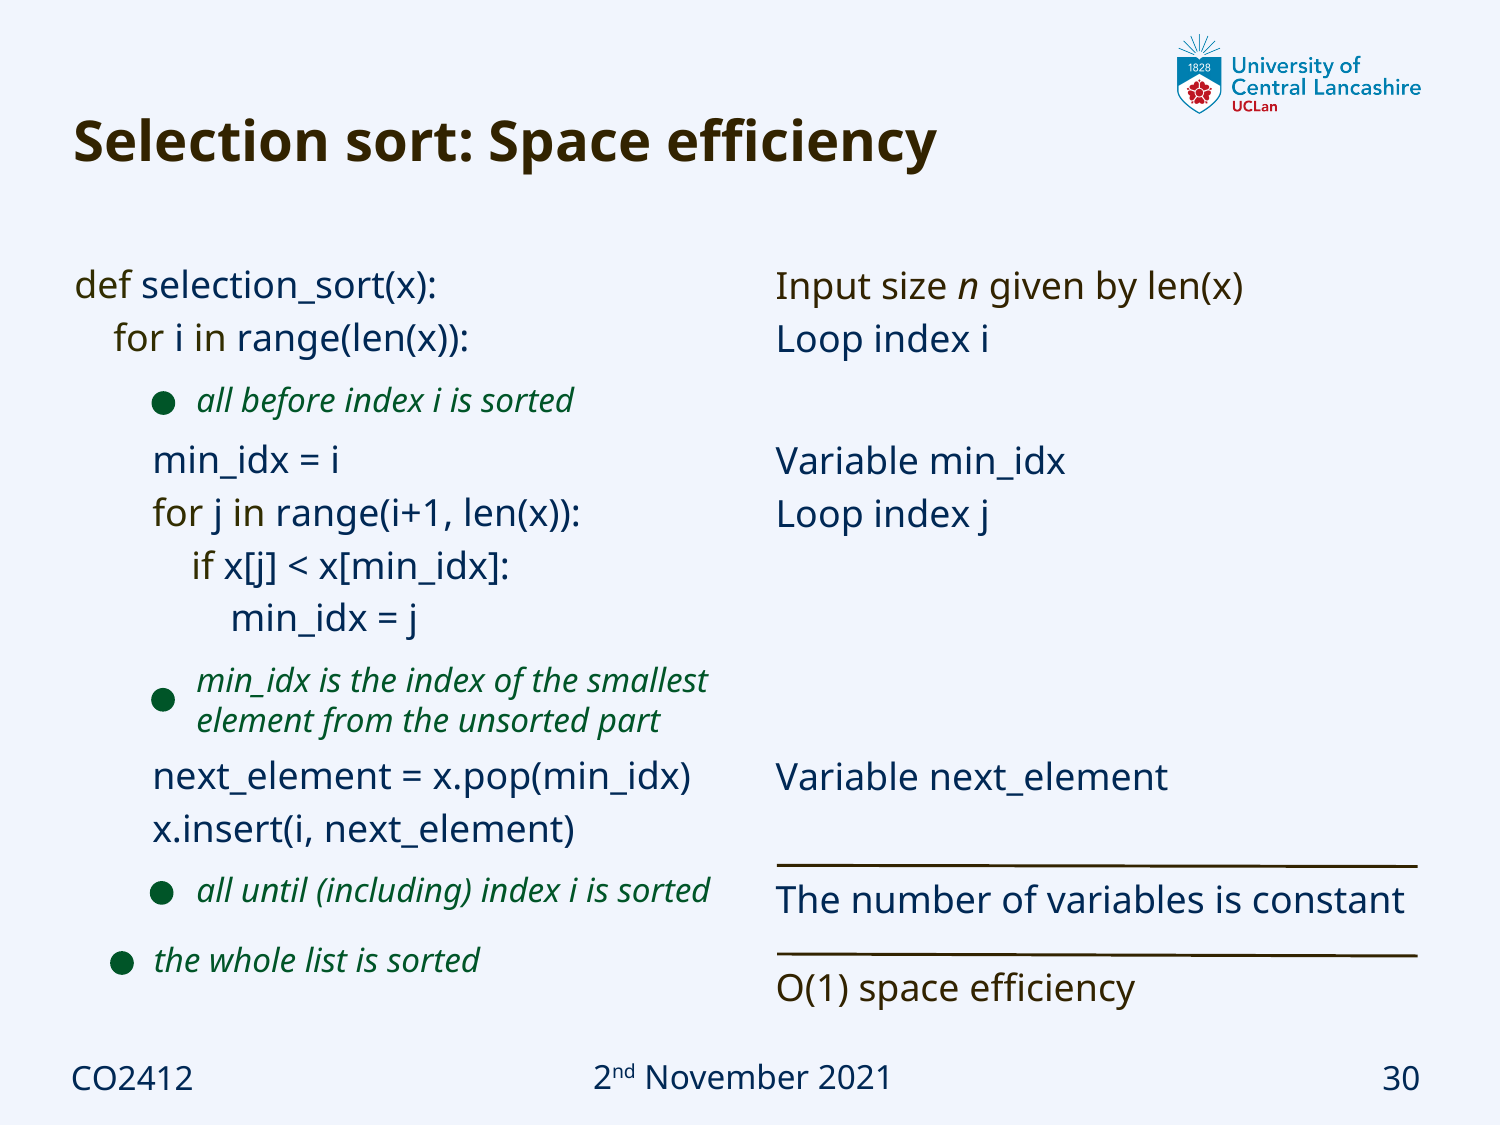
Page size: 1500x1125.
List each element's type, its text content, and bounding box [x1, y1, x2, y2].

title Selection sort: Space efficiency [58, 93, 1475, 186]
picture [1177, 34, 1421, 93]
text_box all before index i is sorted [181, 372, 637, 433]
text_box [151, 391, 176, 415]
text_box all until (including) index i is sorted [181, 862, 755, 918]
text_box def selection_sort(x): for i in range(len(x)): min_idx = i for j in range(i+1, len(x)): if x[j] < x[min_idx]: min_idx = j next_element = x.pop(min_idx) x.insert(i, next_element) [59, 246, 725, 858]
text_box [149, 881, 174, 905]
text_box [110, 951, 134, 975]
text_box the whole list is sorted [139, 931, 712, 987]
text_box [151, 687, 175, 712]
text_box min_idx is the index of the smallest element from the unsorted part [181, 651, 752, 747]
text_box Input size n given by len(x) Loop index i Variable min_idx Loop index j Variable next_element The number of variables is constant O(1) space efficiency [760, 247, 1493, 1017]
